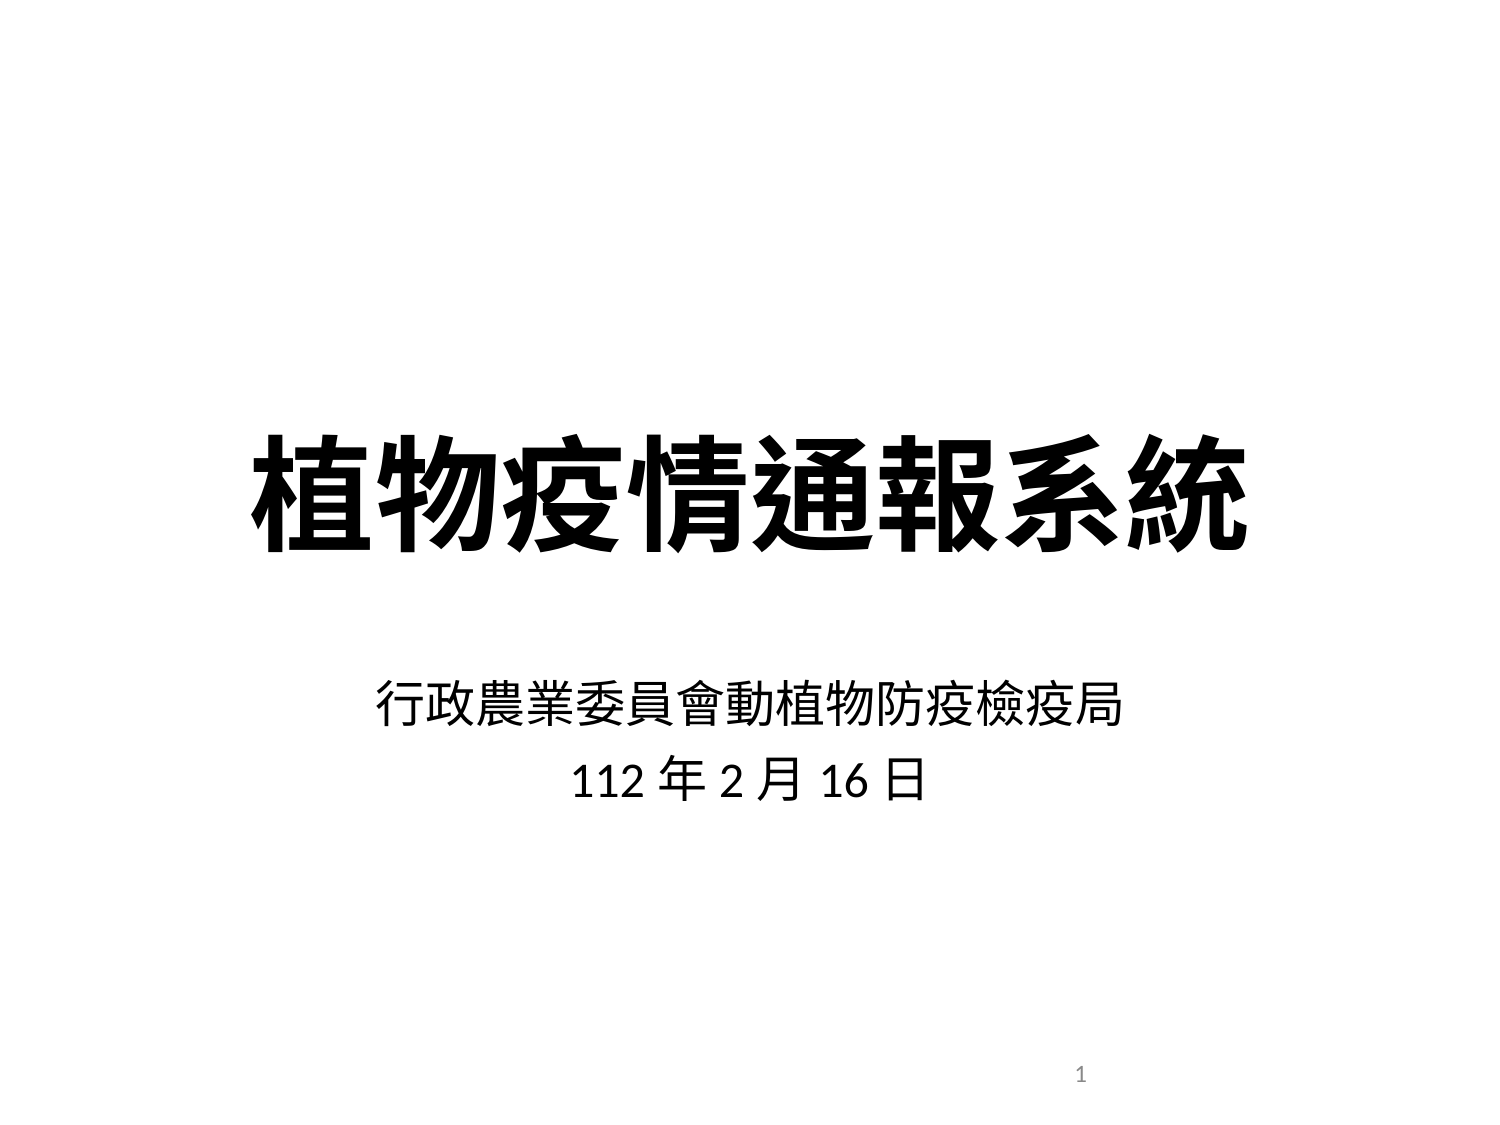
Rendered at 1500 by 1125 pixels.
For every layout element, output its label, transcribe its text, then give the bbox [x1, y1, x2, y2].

title 植物疫情通報系統 [112, 184, 1388, 576]
subtitle 行政農業委員會動植物防疫檢疫局 112年2月16日 [187, 590, 1313, 863]
text_box [1059, 1042, 1397, 1103]
